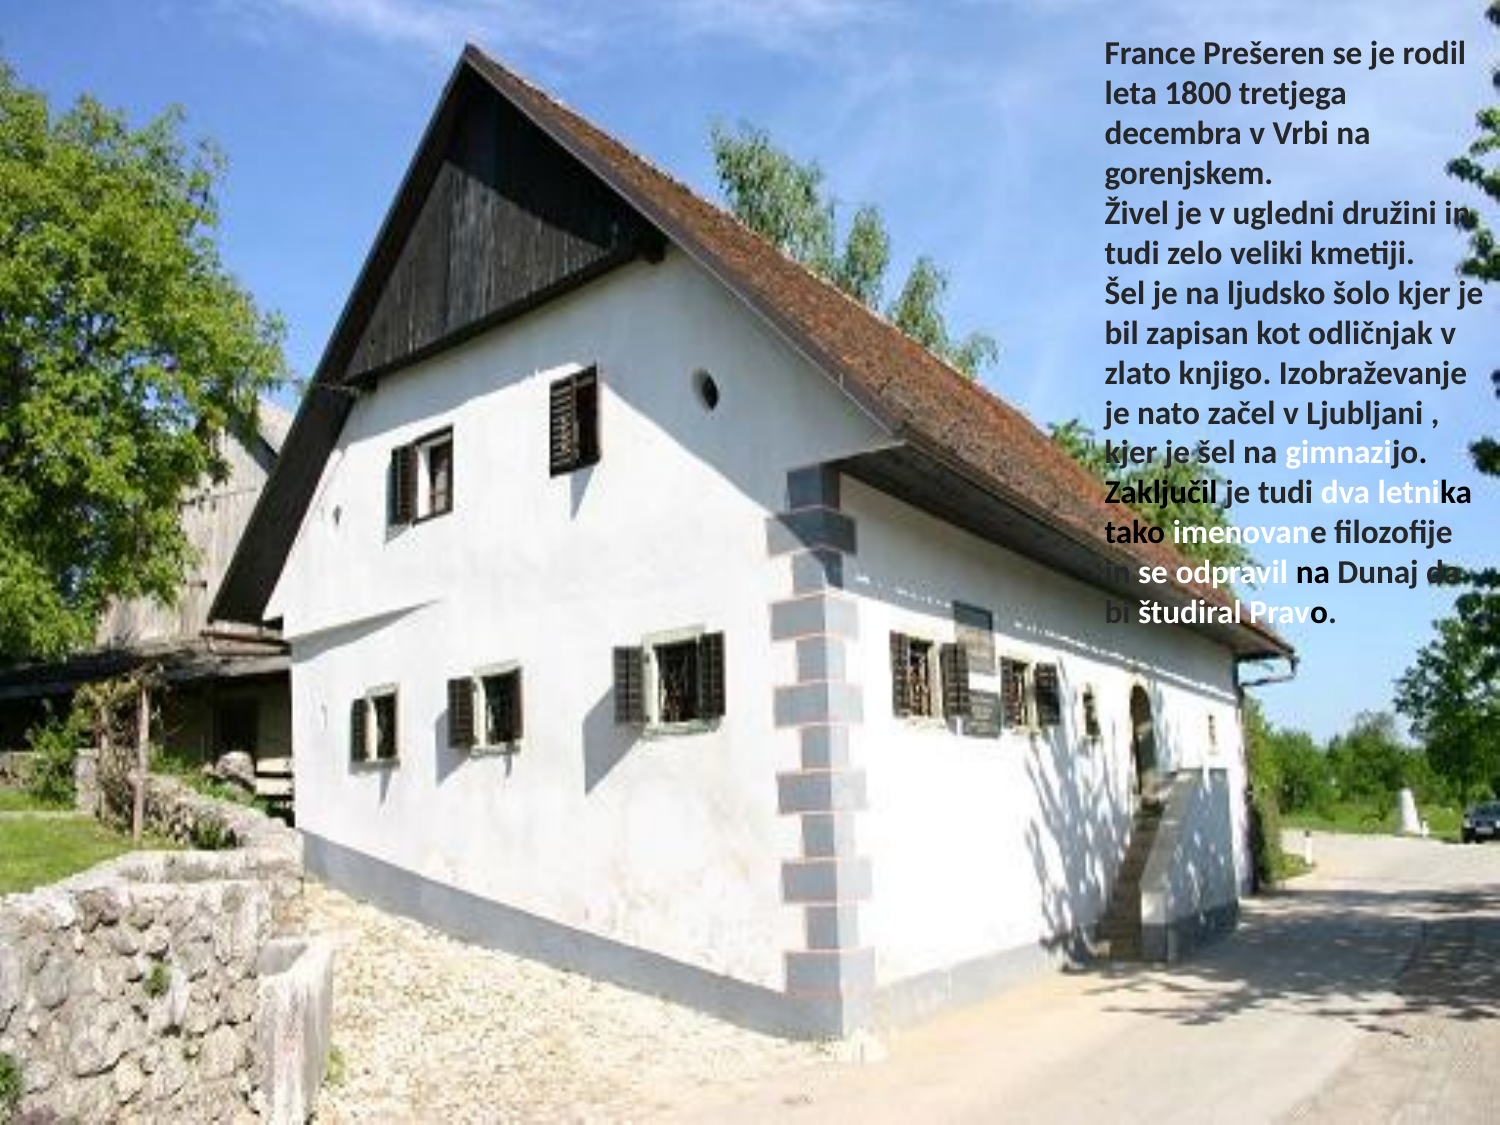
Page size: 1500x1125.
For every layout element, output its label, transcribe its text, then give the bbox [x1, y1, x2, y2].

picture [0, 0, 1500, 1125]
text_box France Prešeren se je rodil leta 1800 tretjega decembra v Vrbi na gorenjskem. Živel je v ugledni družini in tudi zelo veliki kmetiji. Šel je na ljudsko šolo kjer je bil zapisan kot odličnjak v zlato knjigo. Izobraževanje je nato začel v Ljubljani , kjer je šel na gimnazijo. Zaključil je tudi dva letnika tako imenovane filozofije in se odpravil na Dunaj da bi študiral Pravo. [1089, 24, 1500, 698]
